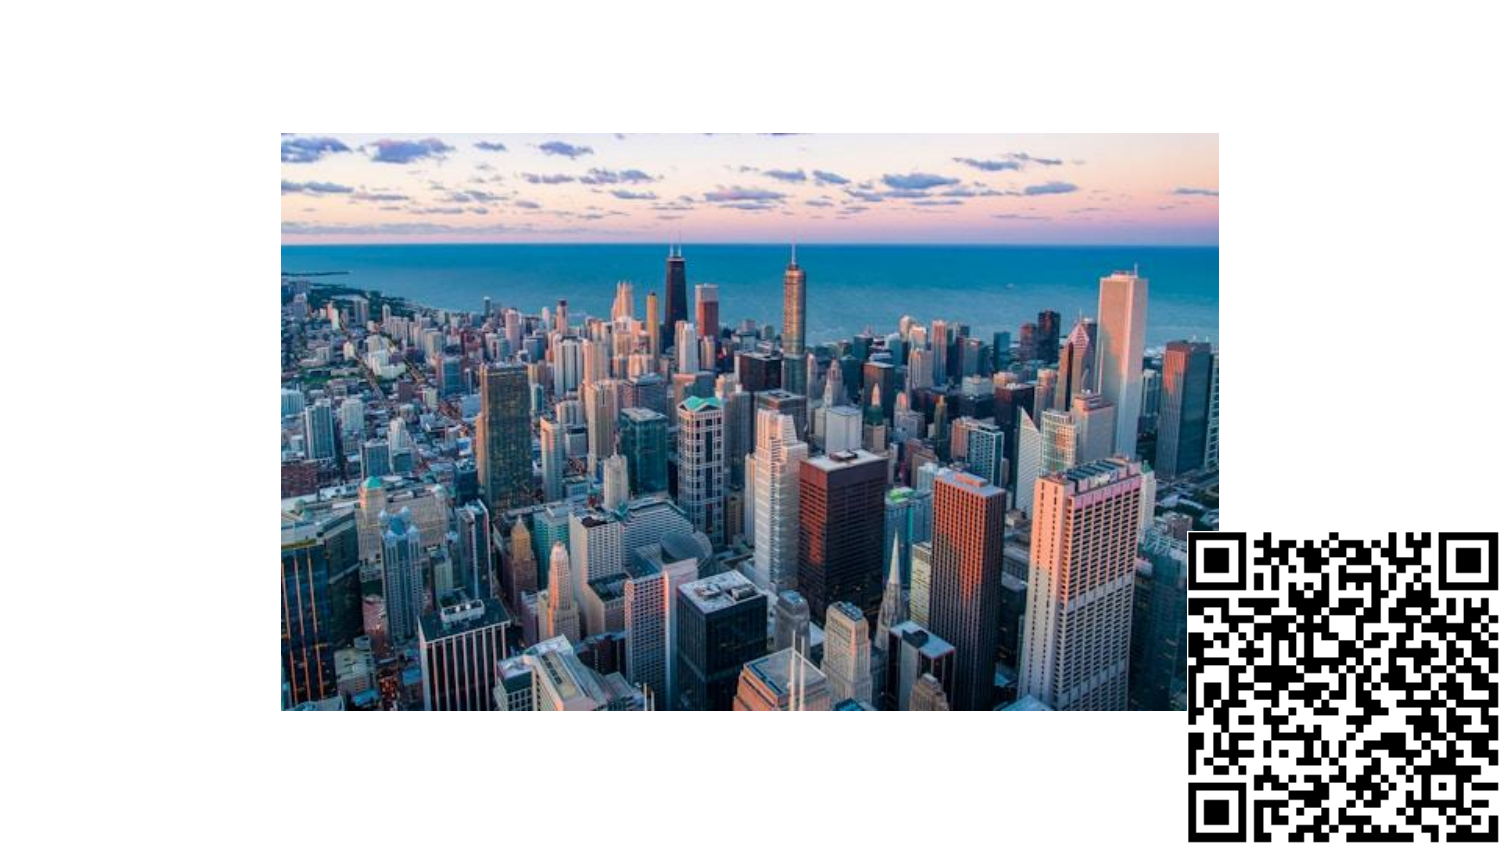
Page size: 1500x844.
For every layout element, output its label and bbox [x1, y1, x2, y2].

picture [281, 133, 1500, 844]
